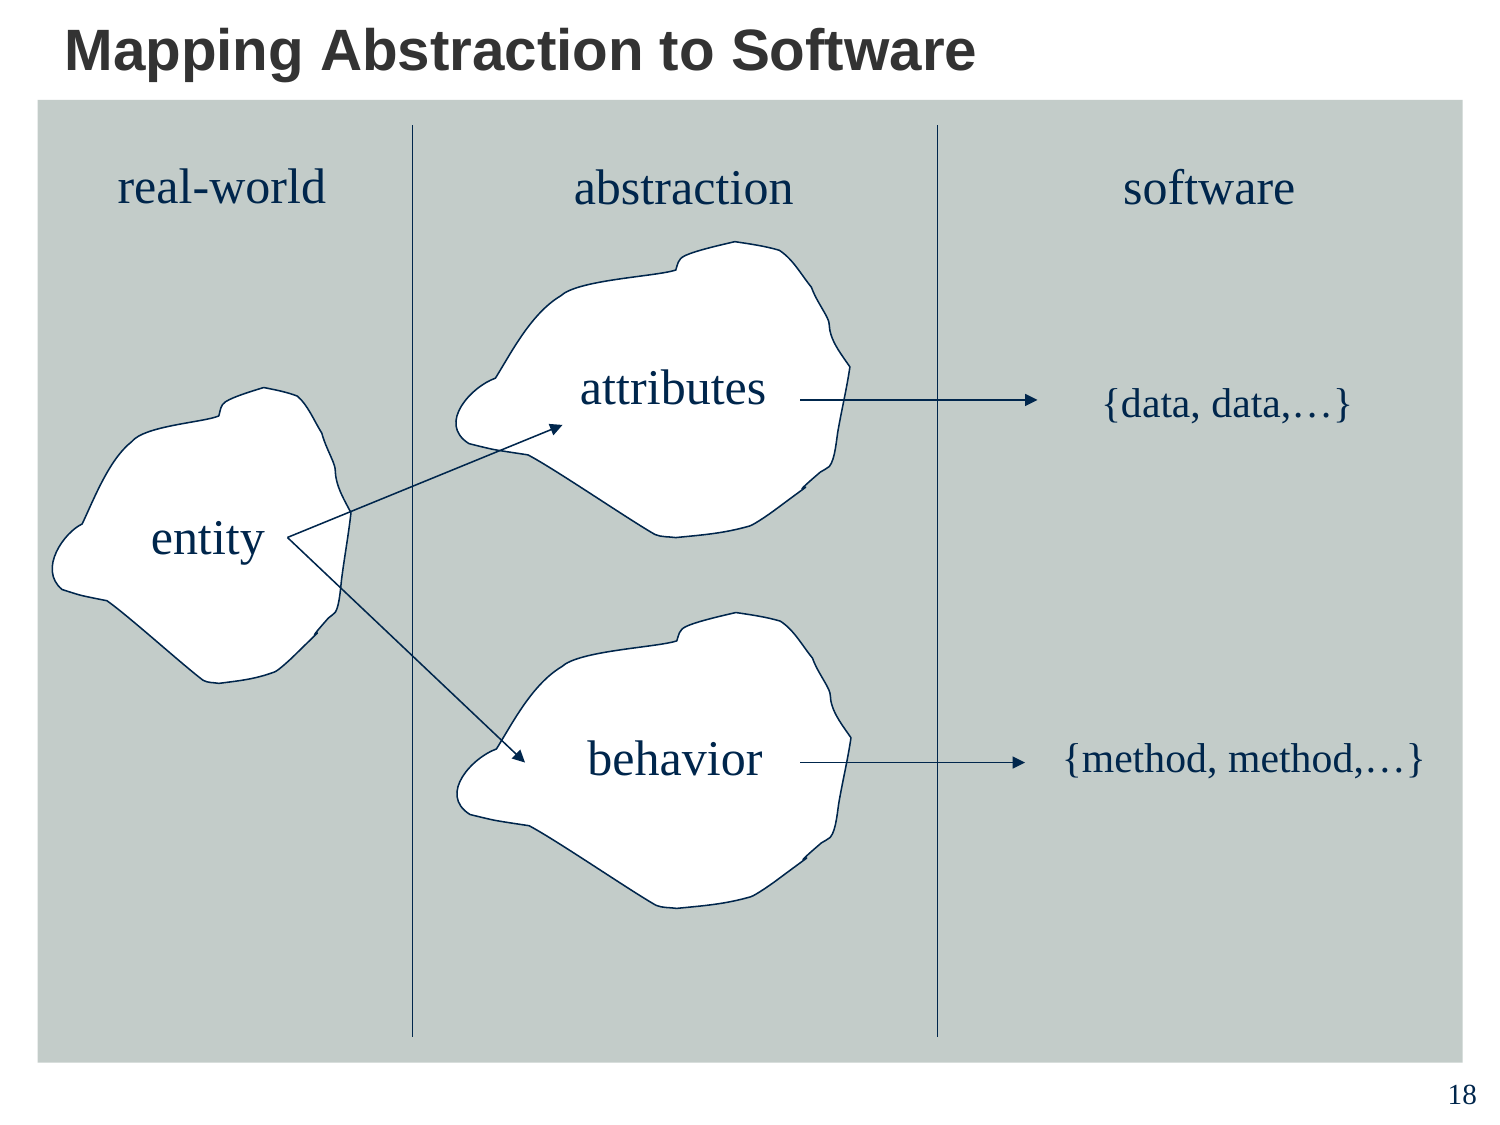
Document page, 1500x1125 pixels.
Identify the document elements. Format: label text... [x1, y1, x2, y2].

text_box {data, data,…} [1076, 370, 1378, 436]
text_box attributes [575, 350, 772, 426]
text_box abstraction [567, 149, 801, 225]
text_box [52, 387, 350, 684]
text_box [456, 241, 850, 538]
text_box software [1025, 149, 1394, 225]
text_box {method, method,…} [1050, 725, 1438, 791]
text_box behavior [542, 720, 809, 796]
text_box entity [130, 500, 286, 576]
text_box [457, 612, 851, 909]
text_box real-world [87, 148, 357, 284]
list [37, 99, 1463, 1063]
picture [0, 0, 1500, 1125]
title Mapping Abstraction to Software [50, 0, 1450, 91]
text_box [291, 513, 351, 586]
